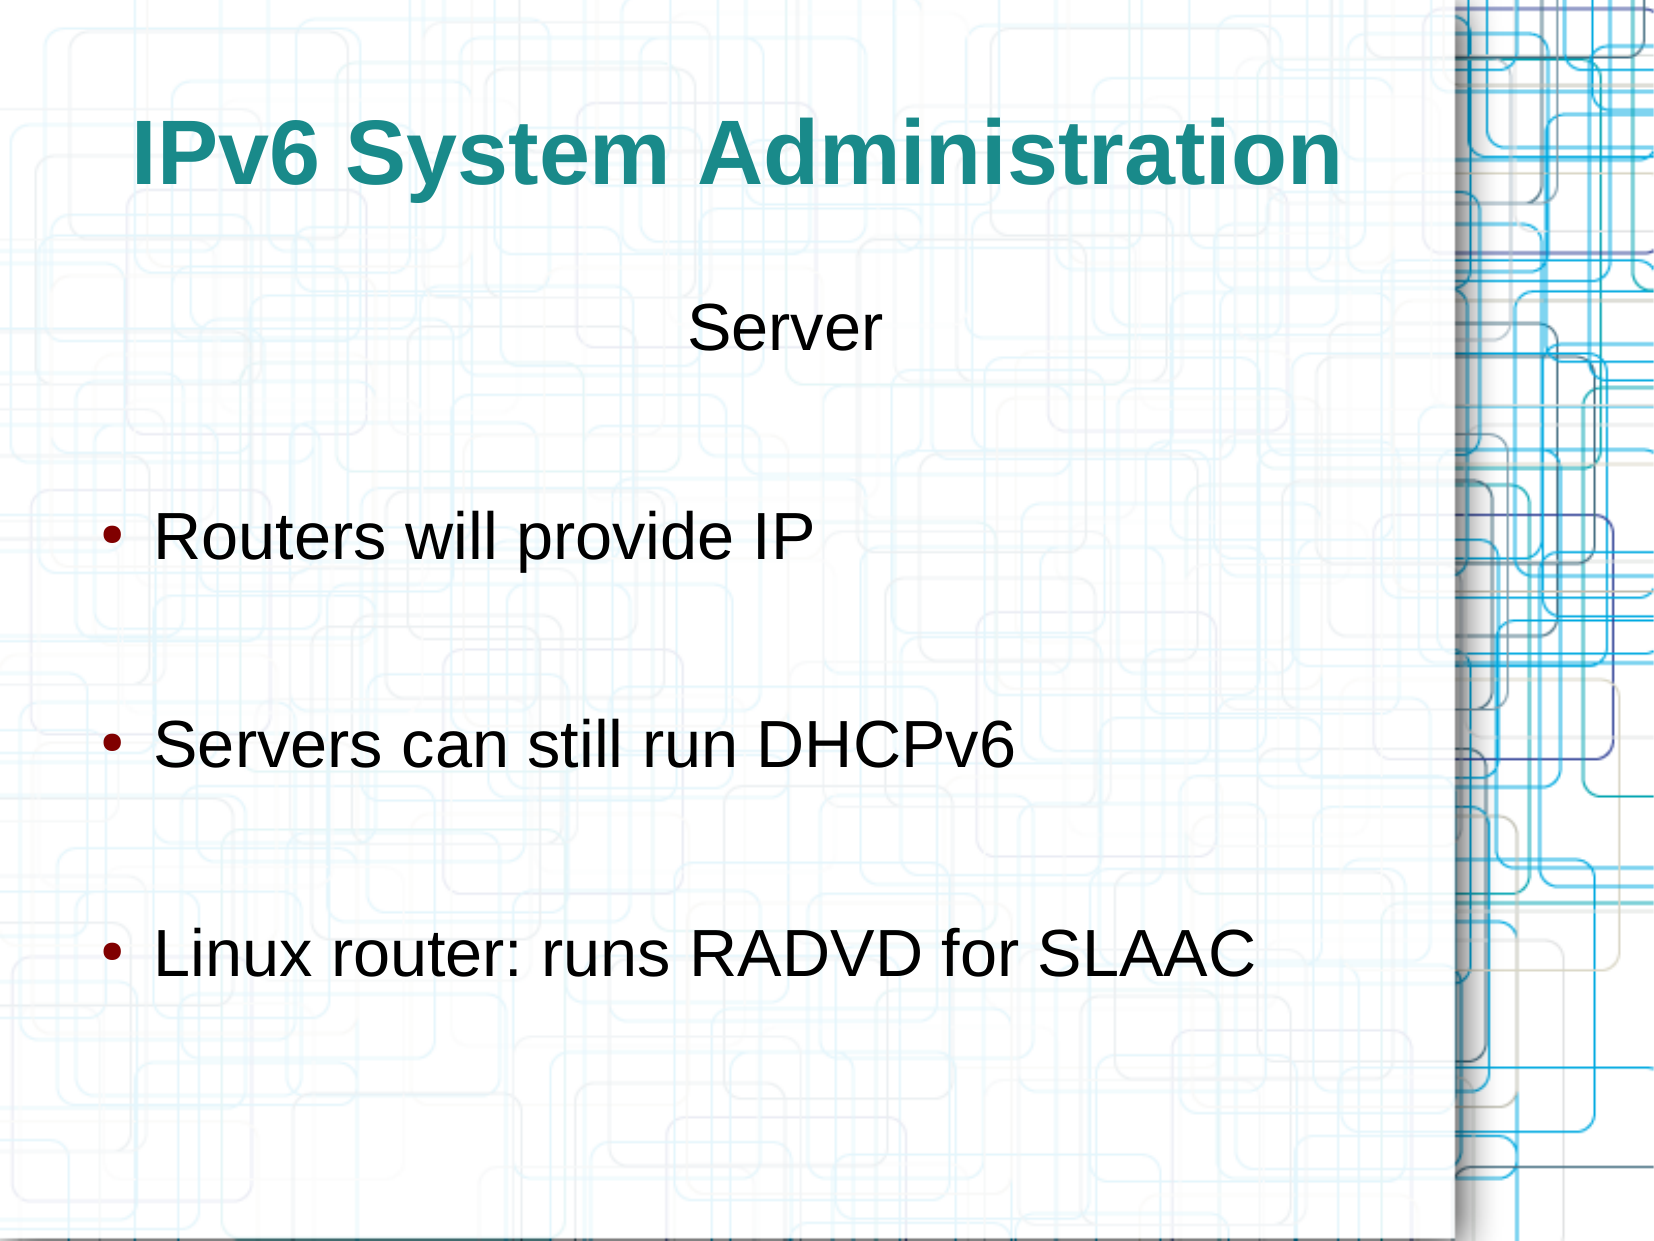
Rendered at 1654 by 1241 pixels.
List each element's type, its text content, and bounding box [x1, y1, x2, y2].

list Server Routers will provide IP Servers can still run DHCPv6 Linux router: runs RADVD for SLAAC [82, 290, 1418, 1109]
title IPv6 System Administration [59, 49, 1418, 257]
picture [0, 0, 1654, 1241]
